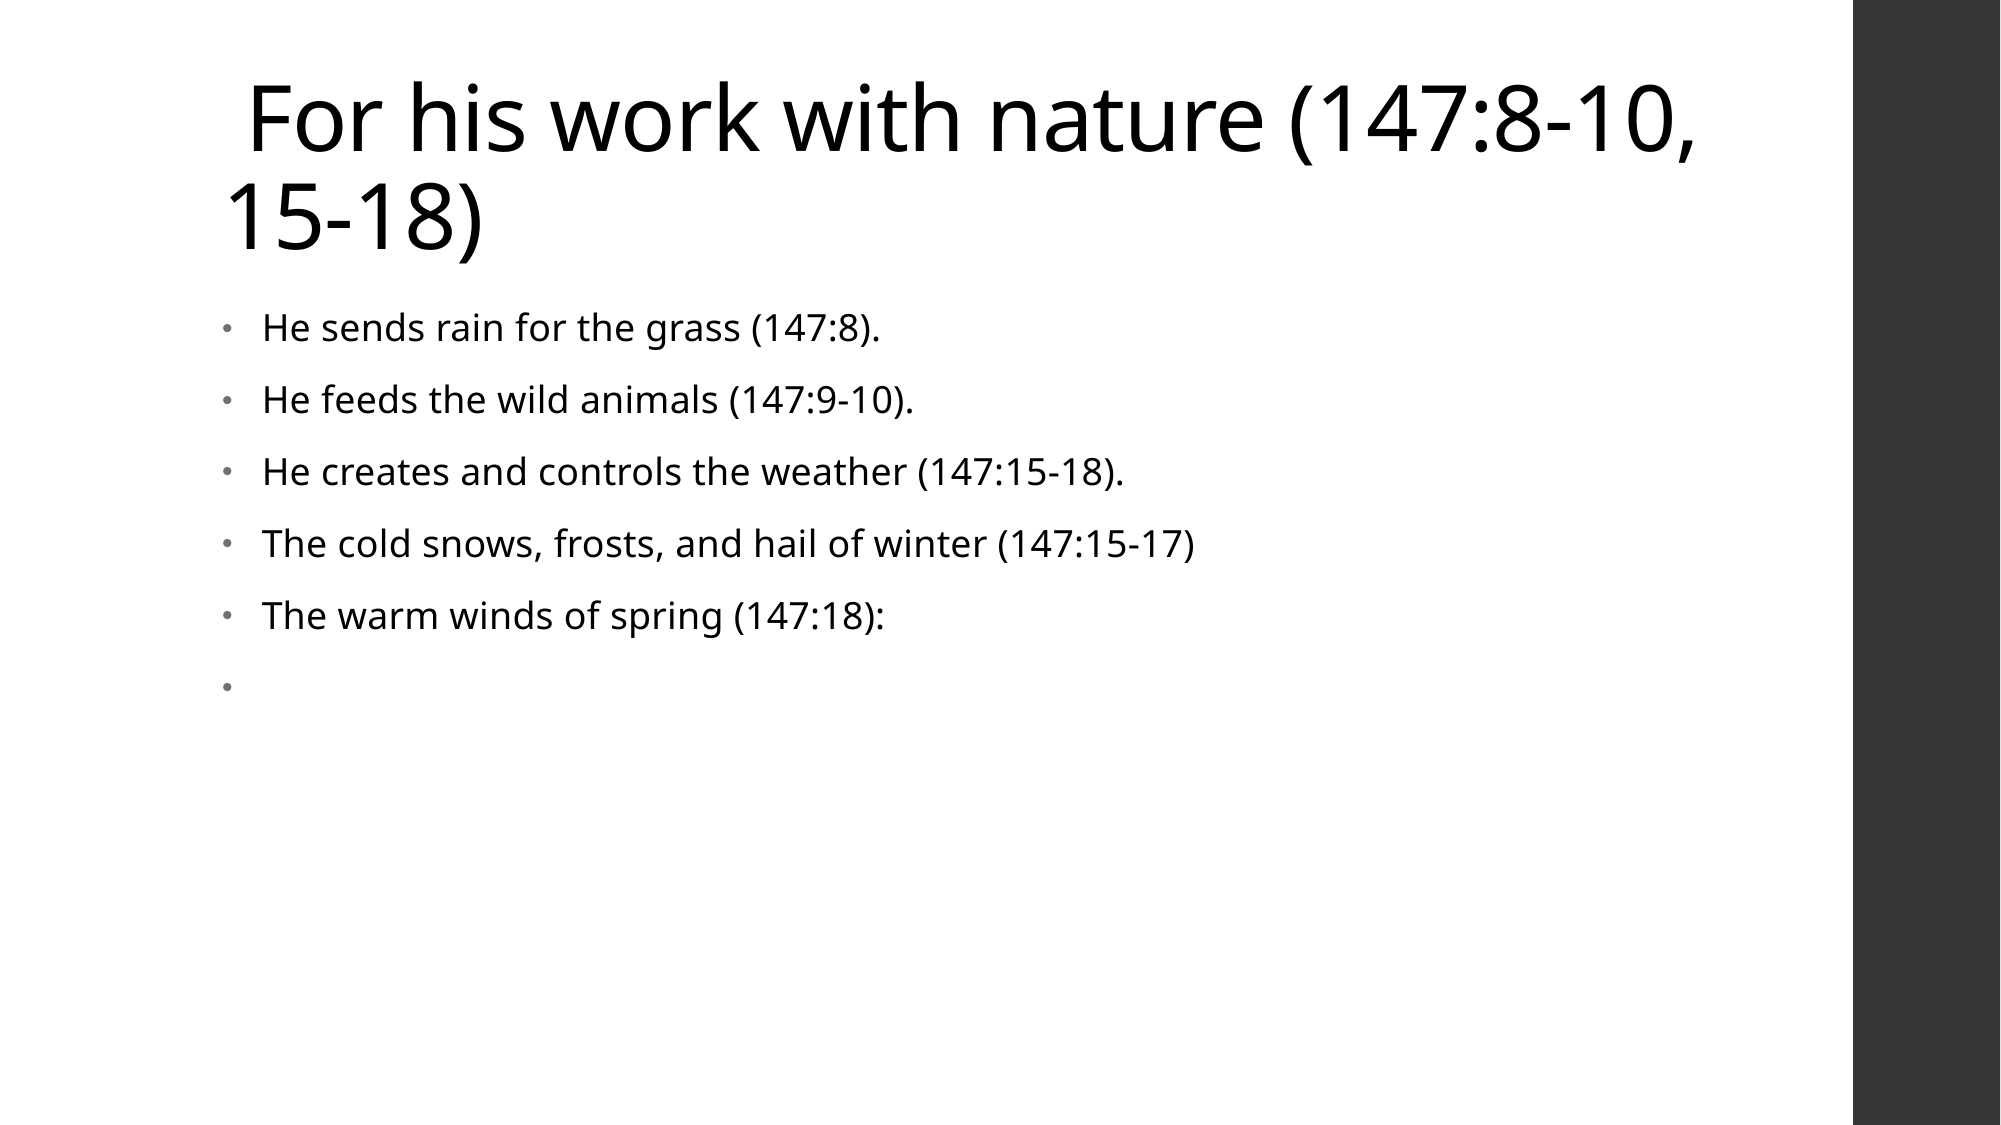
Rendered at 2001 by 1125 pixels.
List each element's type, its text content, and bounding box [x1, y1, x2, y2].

title For his work with nature (147:8-10, 15-18) [206, 60, 1797, 278]
list He sends rain for the grass (147:8). He feeds the wild animals (147:9-10). He creates and controls the weather (147:15-18). The cold snows, frosts, and hail of winter (147:15-17) The warm winds of spring (147:18): [206, 299, 1617, 1014]
